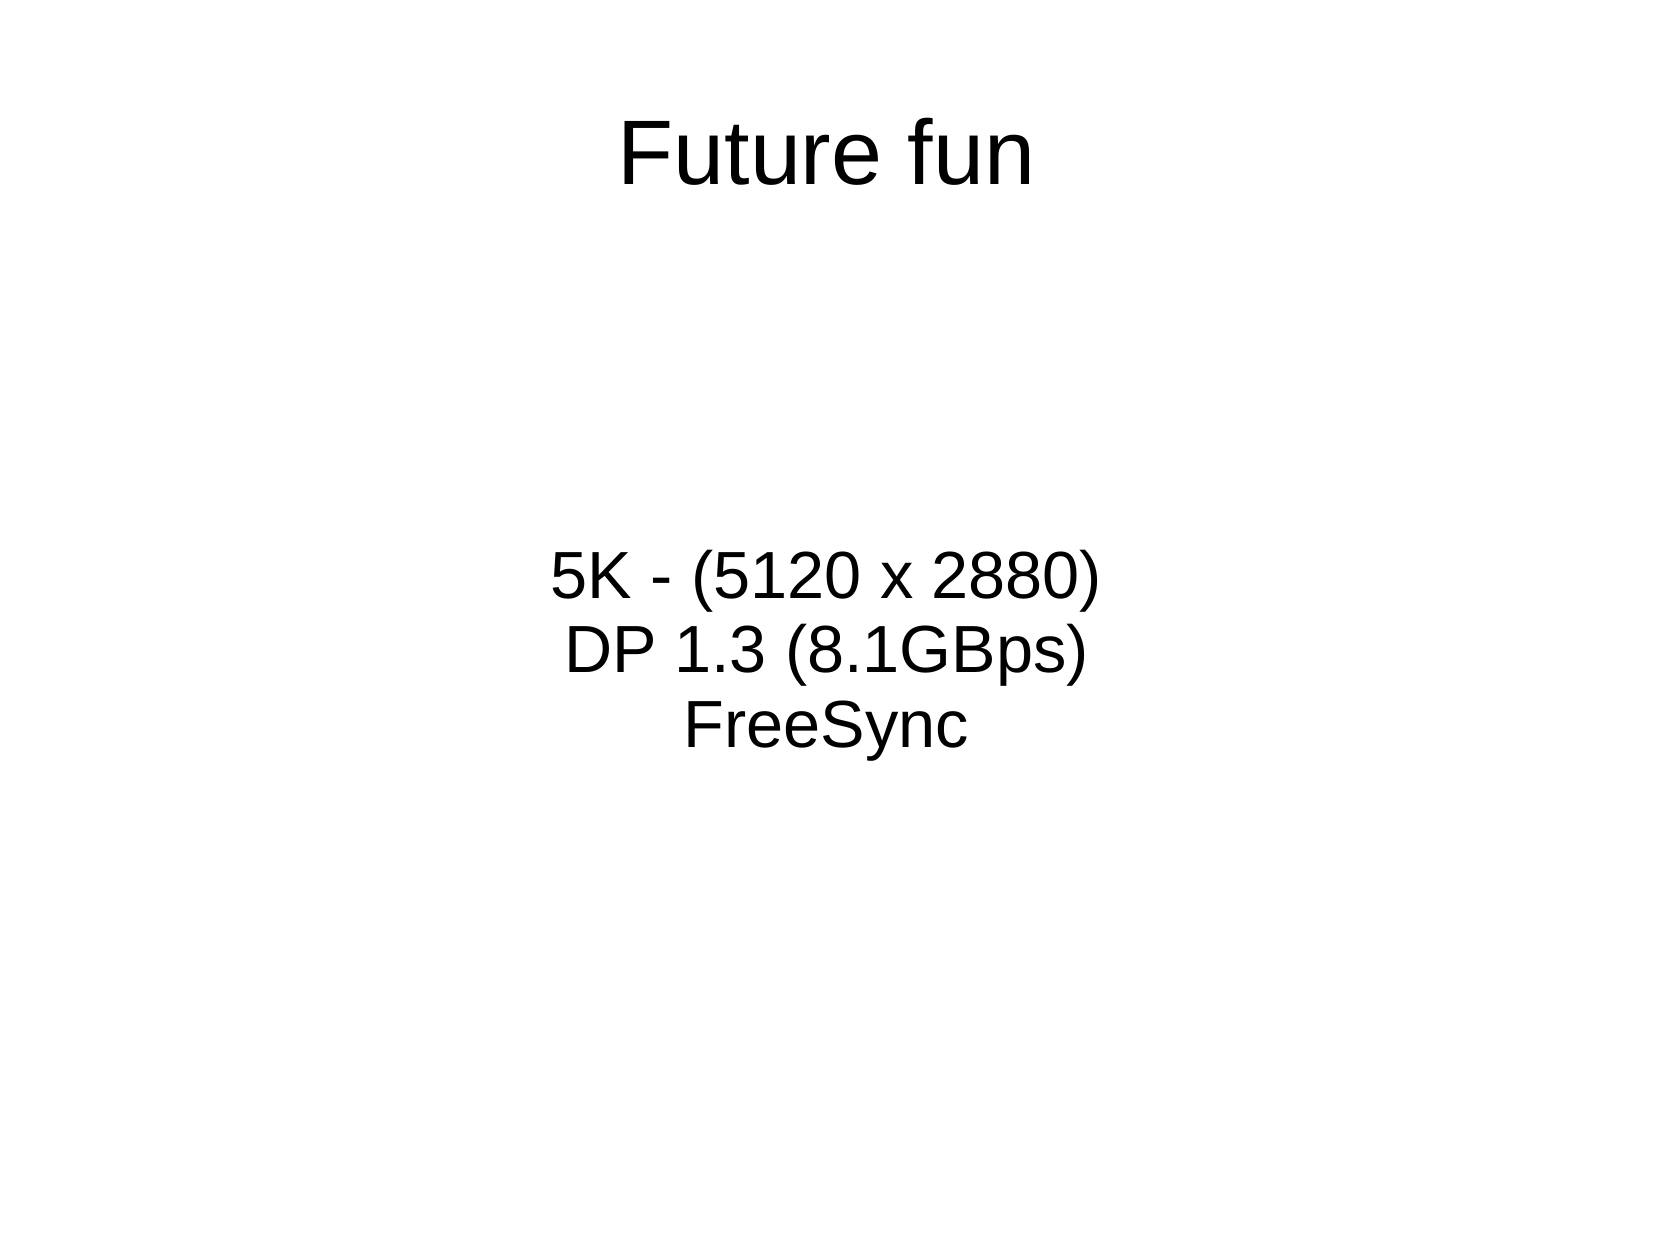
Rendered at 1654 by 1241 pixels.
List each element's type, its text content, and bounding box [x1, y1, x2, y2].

subtitle 5K - (5120 x 2880) DP 1.3 (8.1GBps) FreeSync [82, 290, 1571, 1010]
title Future fun [82, 49, 1571, 257]
